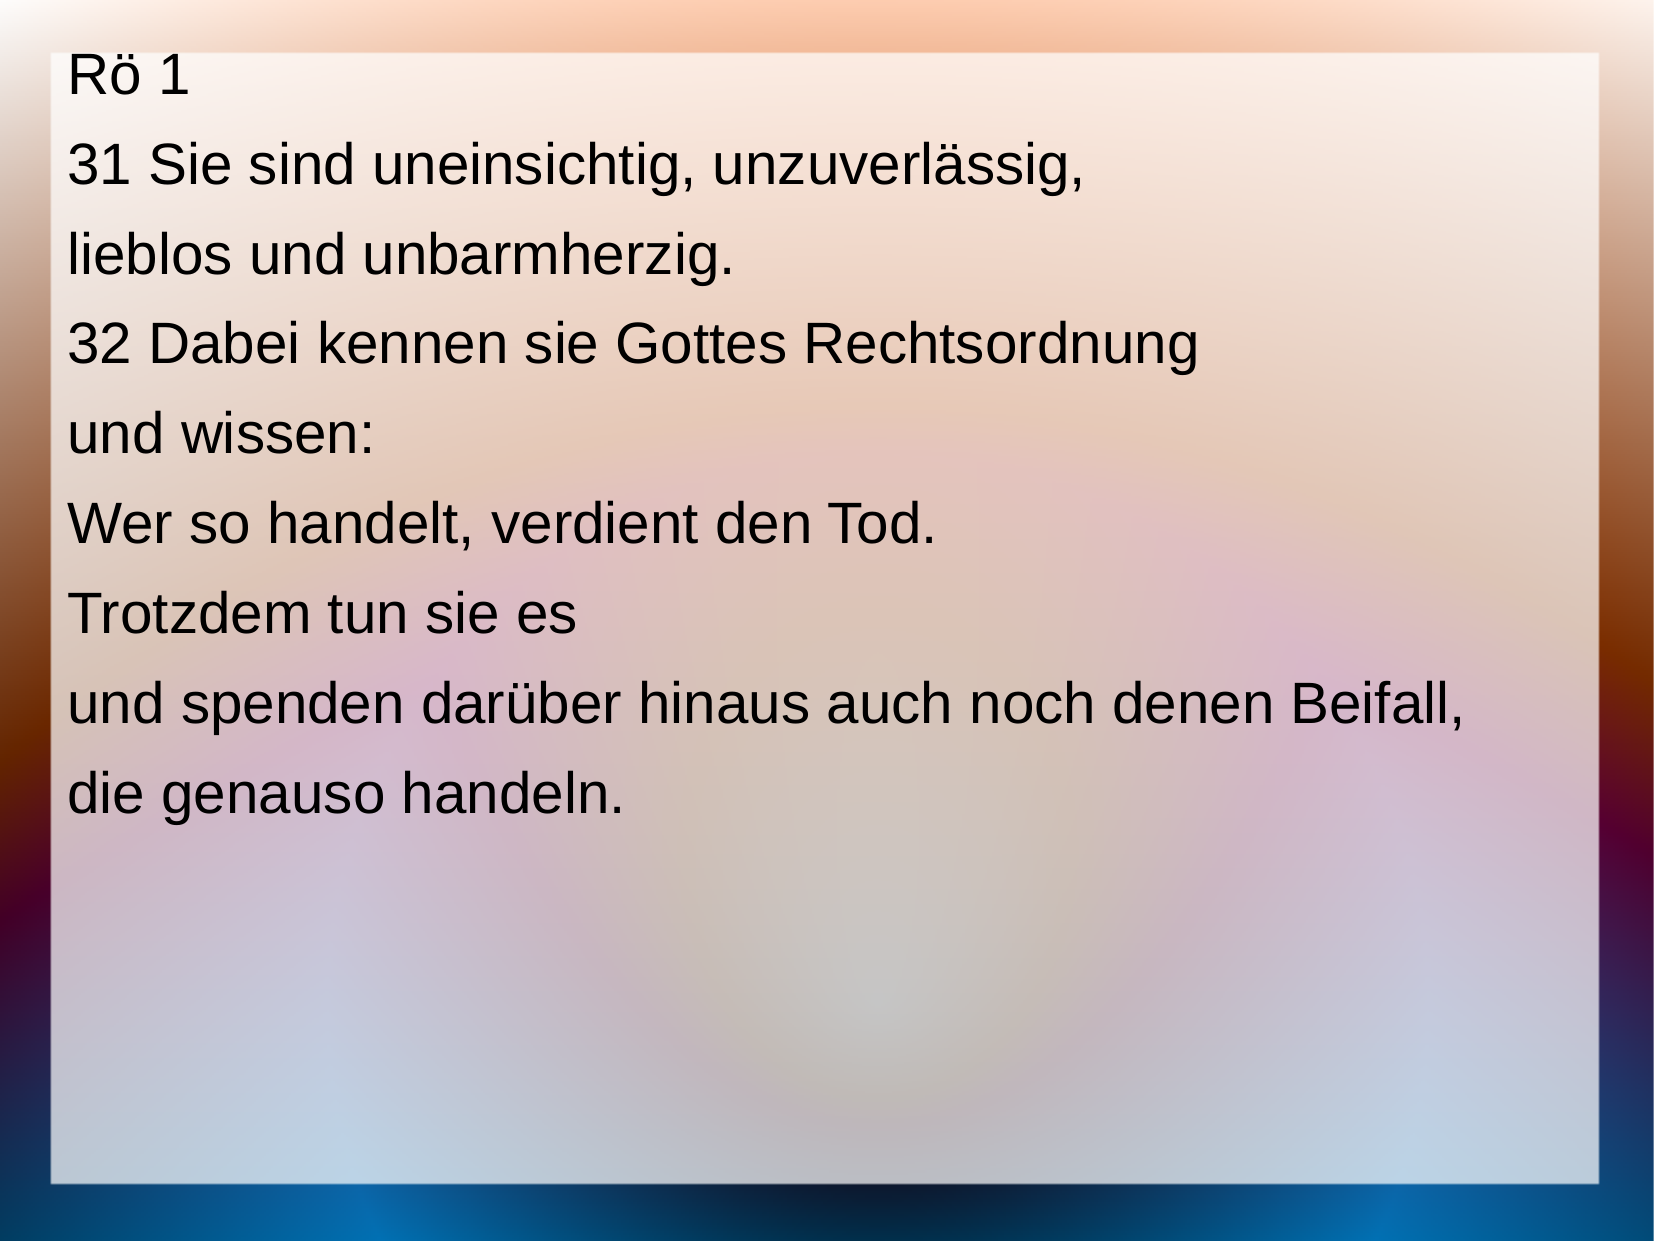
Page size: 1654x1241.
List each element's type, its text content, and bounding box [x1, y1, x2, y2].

text_box Rö 1 31 Sie sind uneinsichtig, unzuverlässig, lieblos und unbarmherzig. 32 Dabei kennen sie Gottes Rechtsordnung und wissen: Wer so handelt, verdient den Tod. Trotzdem tun sie es und spenden darüber hinaus auch noch denen Beifall, die genauso handeln. [52, 34, 1602, 1241]
picture [0, 0, 1654, 1241]
